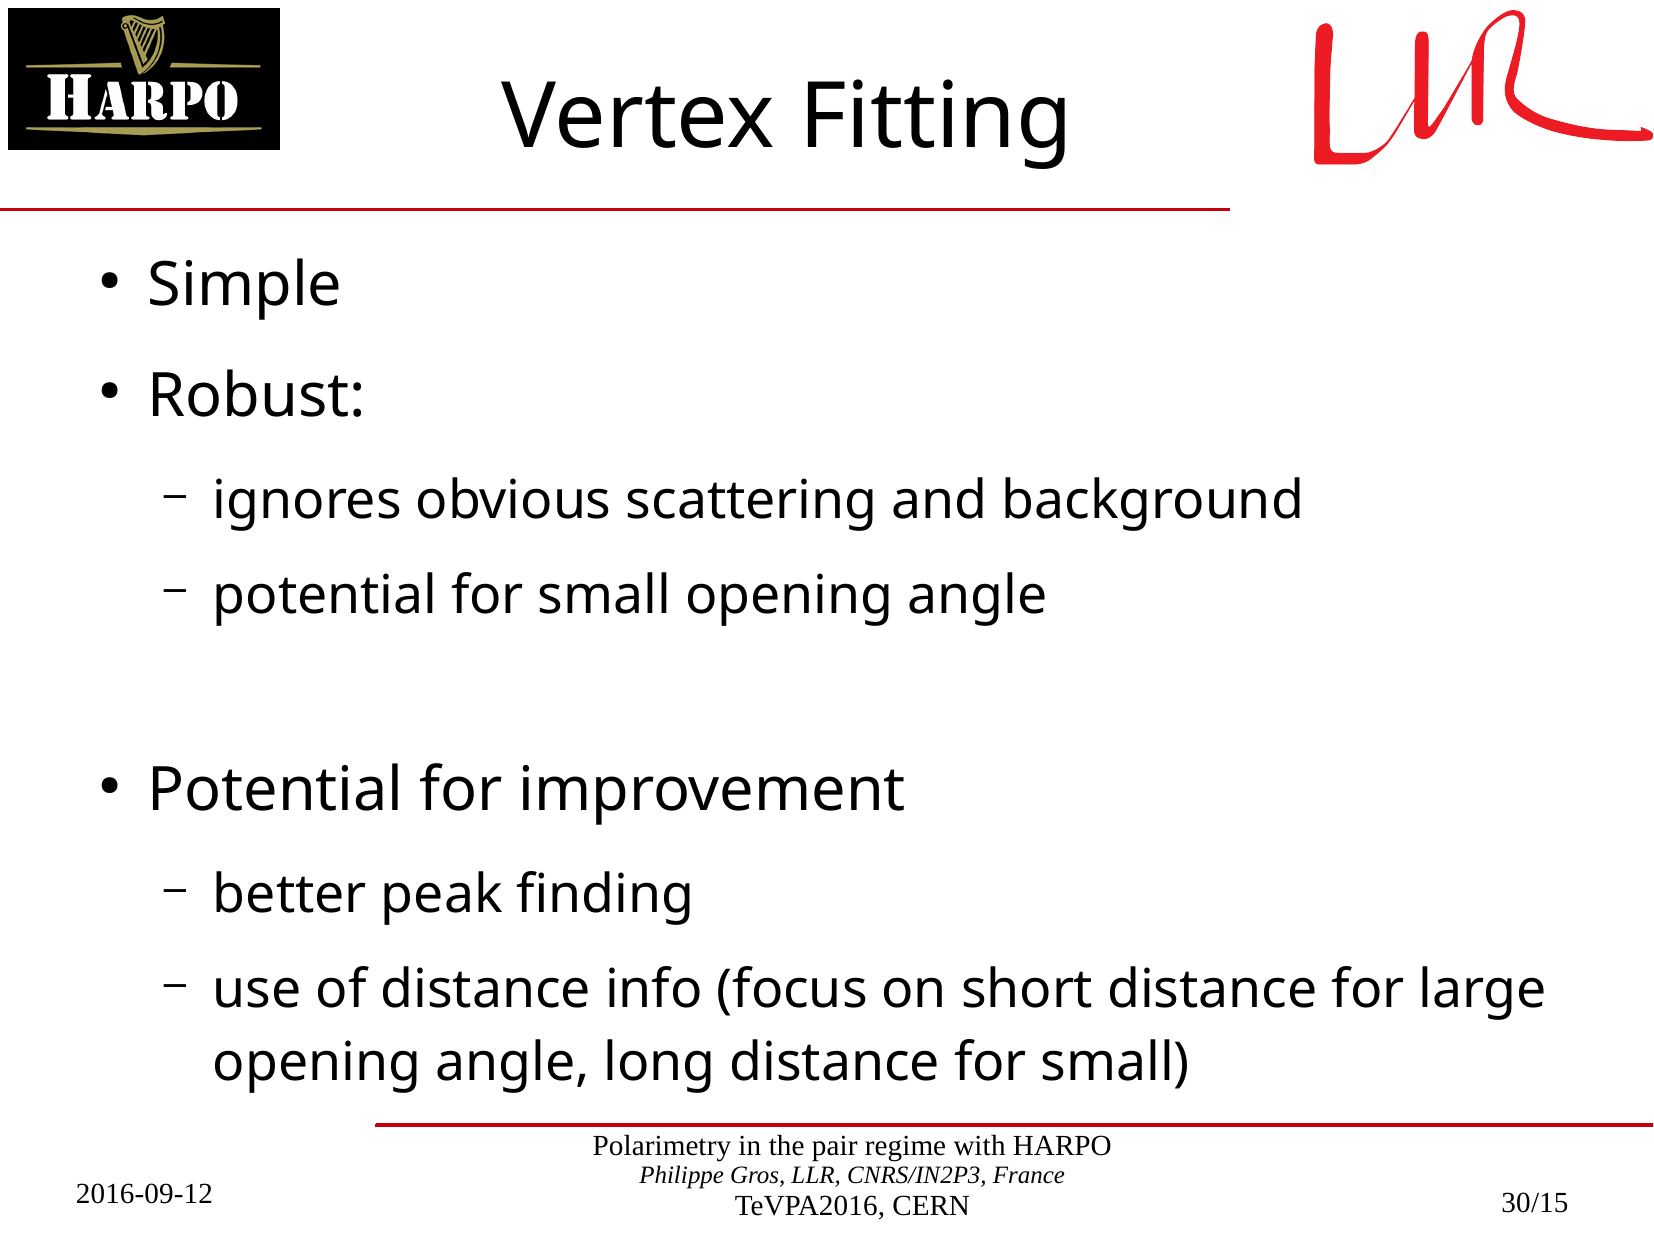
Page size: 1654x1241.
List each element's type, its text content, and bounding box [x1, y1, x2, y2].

title Vertex Fitting [284, 14, 1290, 210]
list Simple Robust: ignores obvious scattering and background potential for small opening angle Potential for improvement better peak finding use of distance info (focus on short distance for large opening angle, long distance for small) [82, 239, 1571, 1102]
picture [1314, 10, 1653, 165]
picture [8, 8, 280, 150]
